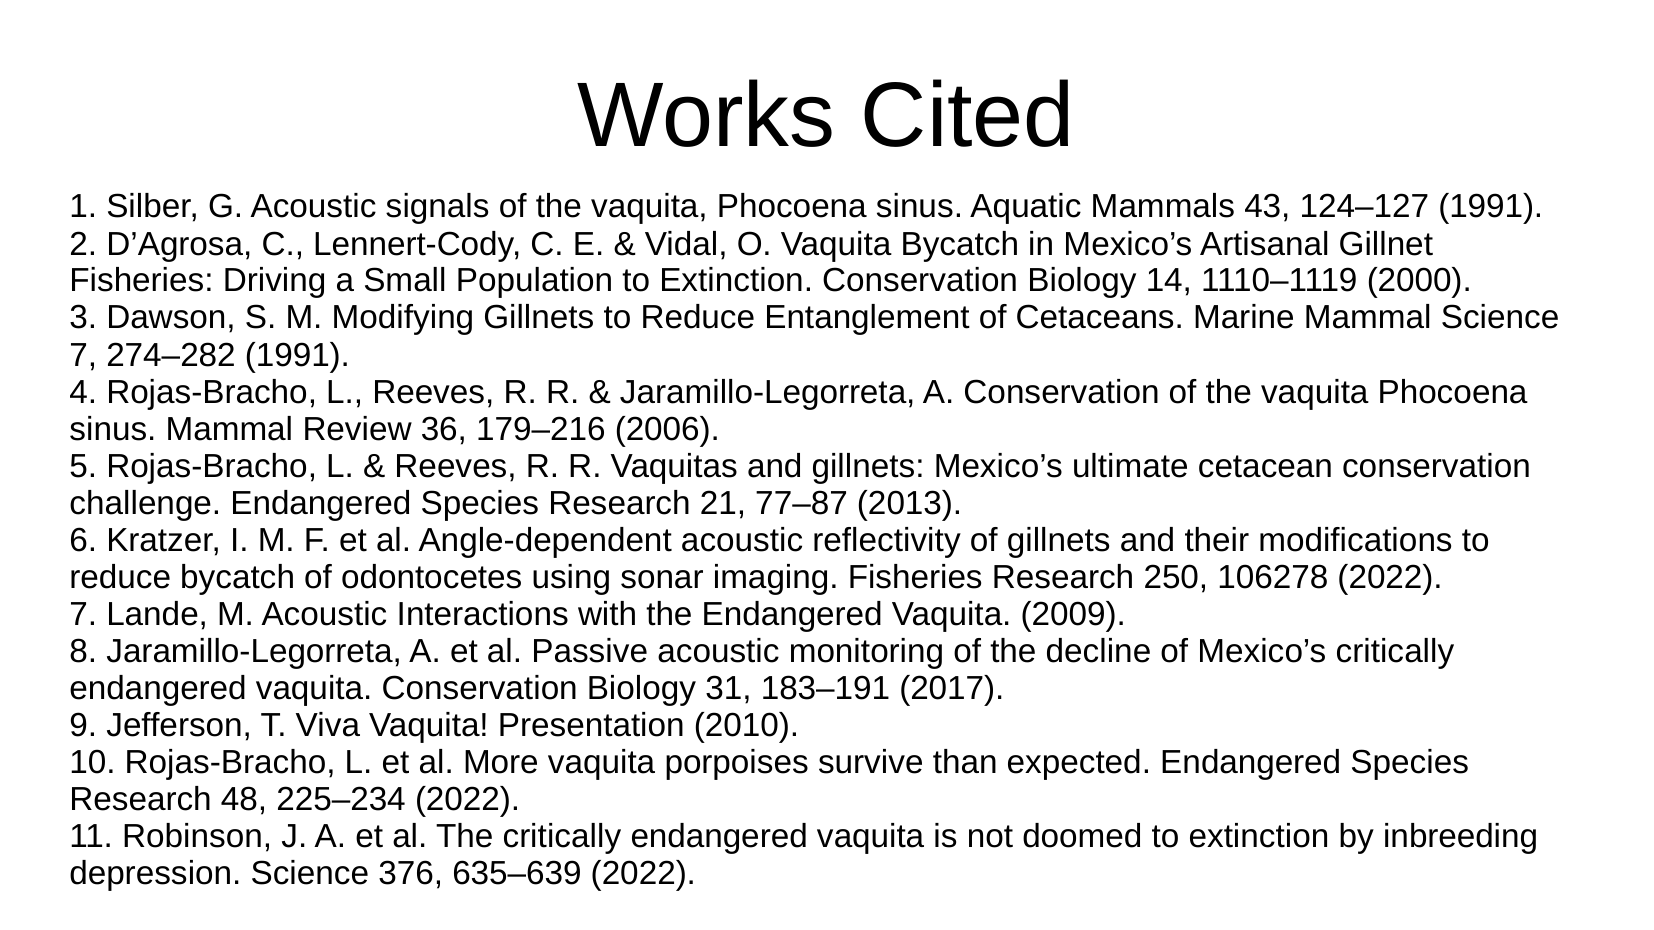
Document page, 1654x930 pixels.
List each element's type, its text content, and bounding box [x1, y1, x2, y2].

text_box 1. Silber, G. Acoustic signals of the vaquita, Phocoena sinus. Aquatic Mammals 43, 124–127 (1991). 2. D’Agrosa, C., Lennert-Cody, C. E. & Vidal, O. Vaquita Bycatch in Mexico’s Artisanal Gillnet Fisheries: Driving a Small Population to Extinction. Conservation Biology 14, 1110–1119 (2000). 3. Dawson, S. M. Modifying Gillnets to Reduce Entanglement of Cetaceans. Marine Mammal Science 7, 274–282 (1991). 4. Rojas-Bracho, L., Reeves, R. R. & Jaramillo-Legorreta, A. Conservation of the vaquita Phocoena sinus. Mammal Review 36, 179–216 (2006). 5. Rojas-Bracho, L. & Reeves, R. R. Vaquitas and gillnets: Mexico’s ultimate cetacean conservation challenge. Endangered Species Research 21, 77–87 (2013). 6. Kratzer, I. M. F. et al. Angle-dependent acoustic reflectivity of gillnets and their modifications to reduce bycatch of odontocetes using sonar imaging. Fisheries Research 250, 106278 (2022). 7. Lande, M. Acoustic Interactions with the Endangered Vaquita. (2009). 8. Jaramillo-Legorreta, A. et al. Passive acoustic monitoring of the decline of Mexico’s critically endangered vaquita. Conservation Biology 31, 183–191 (2017). 9. Jefferson, T. Viva Vaquita! Presentation (2010). 10. Rojas-Bracho, L. et al. More vaquita porpoises survive than expected. Endangered Species Research 48, 225–234 (2022). 11. Robinson, J. A. et al. The critically endangered vaquita is not doomed to extinction by inbreeding depression. Science 376, 635–639 (2022). [54, 180, 1599, 930]
title Works Cited [82, 37, 1571, 180]
